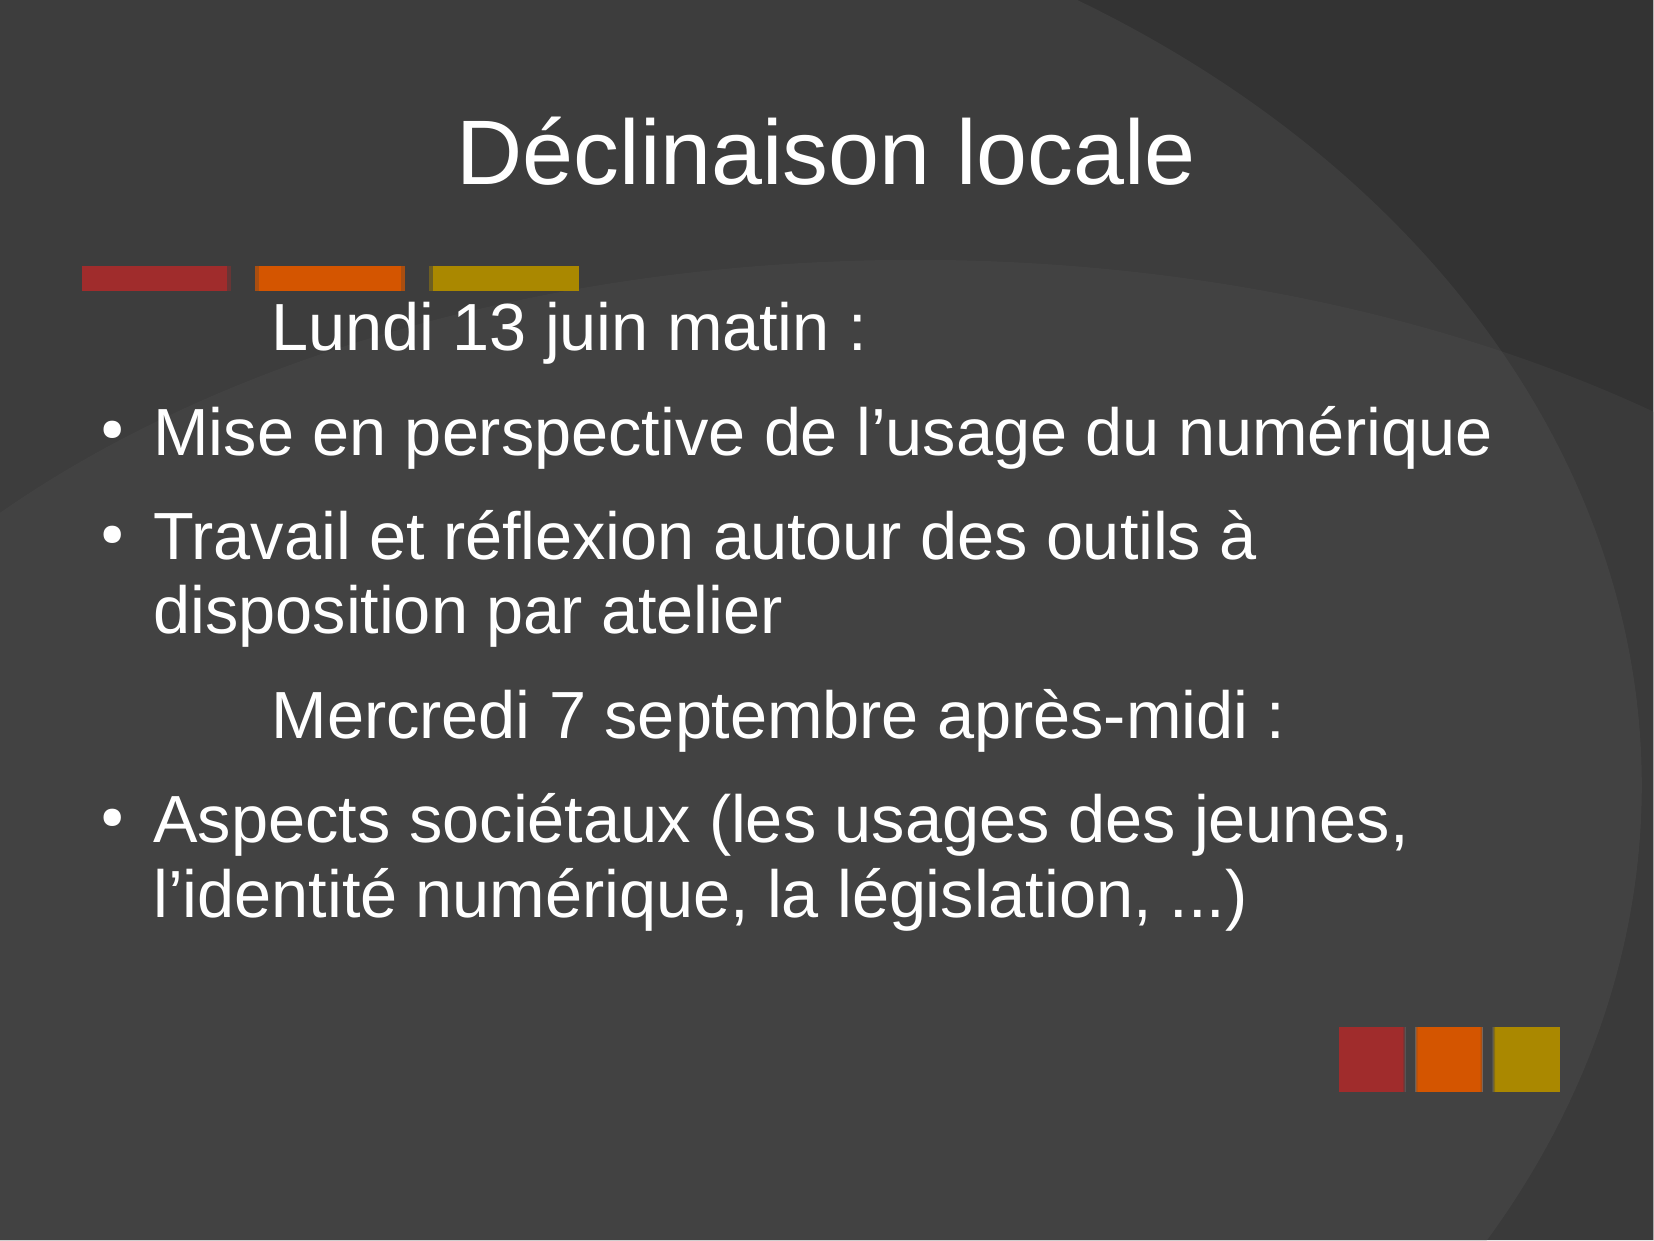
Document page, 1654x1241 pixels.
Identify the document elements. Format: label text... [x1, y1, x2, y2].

list Lundi 13 juin matin : Mise en perspective de l’usage du numérique Travail et réflexion autour des outils à disposition par atelier Mercredi 7 septembre après-midi : Aspects sociétaux (les usages des jeunes, l’identité numérique, la législation, ...) [82, 290, 1571, 1010]
picture [82, 266, 579, 290]
picture [1339, 1027, 1560, 1092]
title Déclinaison locale [82, 49, 1571, 257]
